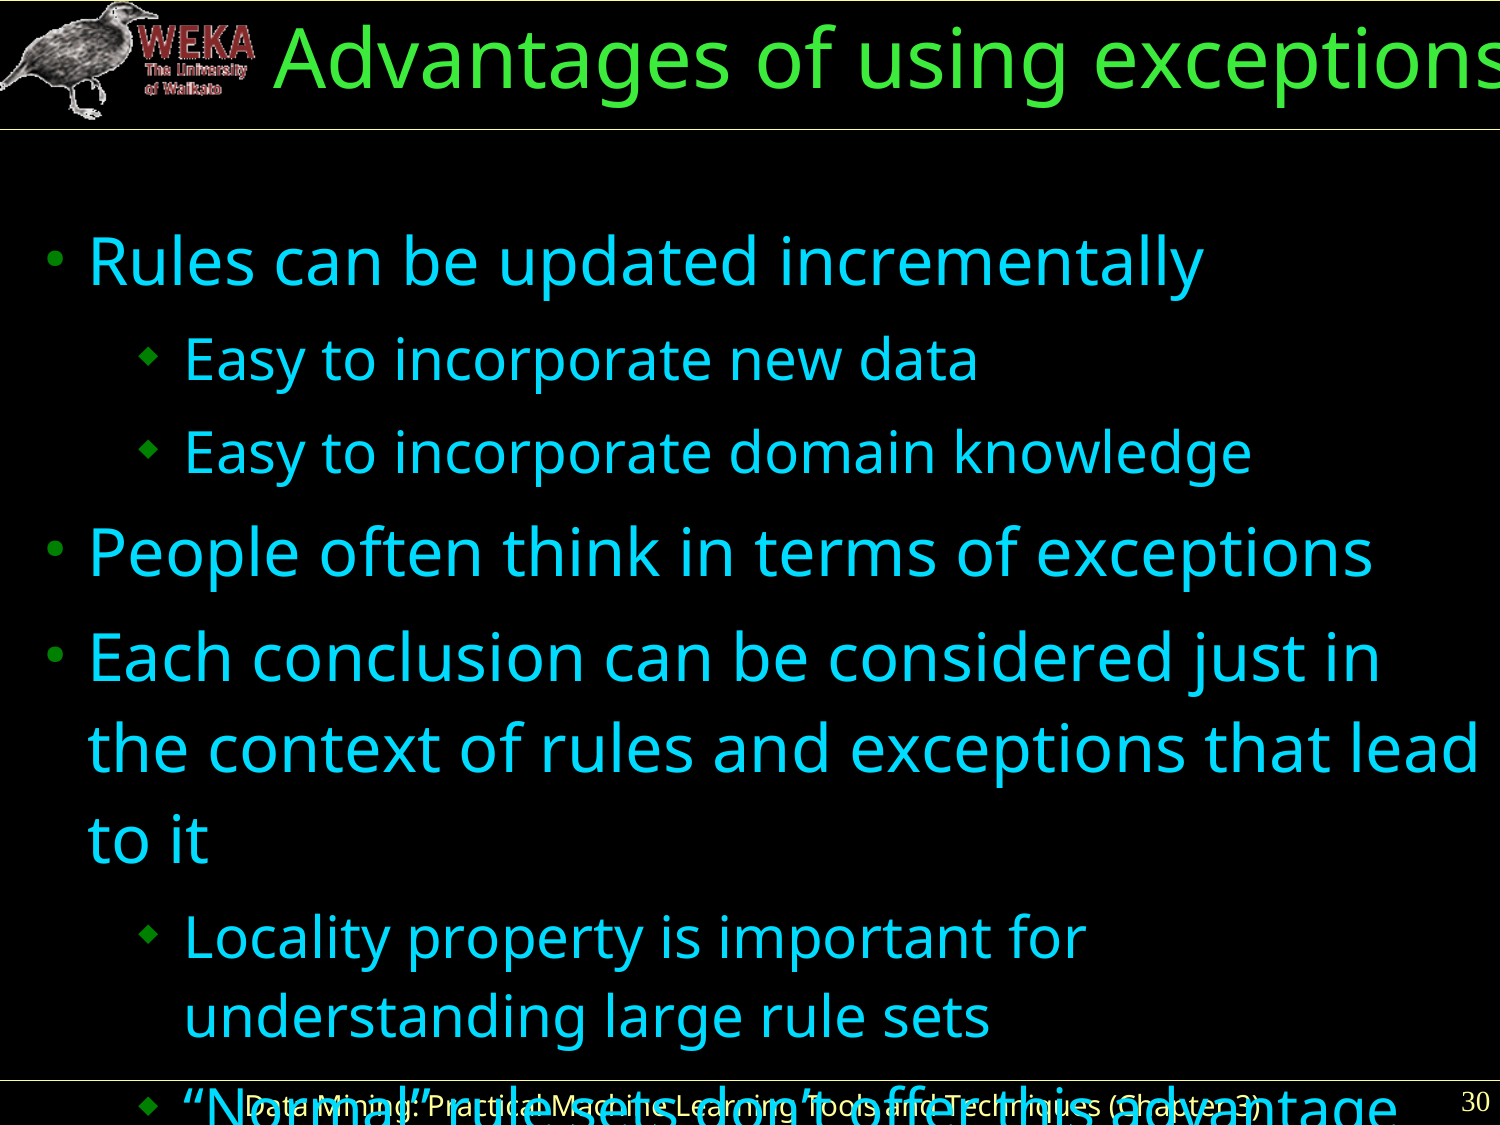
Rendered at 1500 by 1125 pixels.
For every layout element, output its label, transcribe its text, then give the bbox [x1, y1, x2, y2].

title Advantages of using exceptions [194, 0, 1500, 148]
list Rules can be updated incrementally Easy to incorporate new data Easy to incorporate domain knowledge People often think in terms of exceptions Each conclusion can be considered just in the context of rules and exceptions that lead to it Locality property is important for understanding large rule sets “Normal” rule sets don’t offer this advantage [29, 206, 1500, 929]
picture [0, 1, 194, 129]
